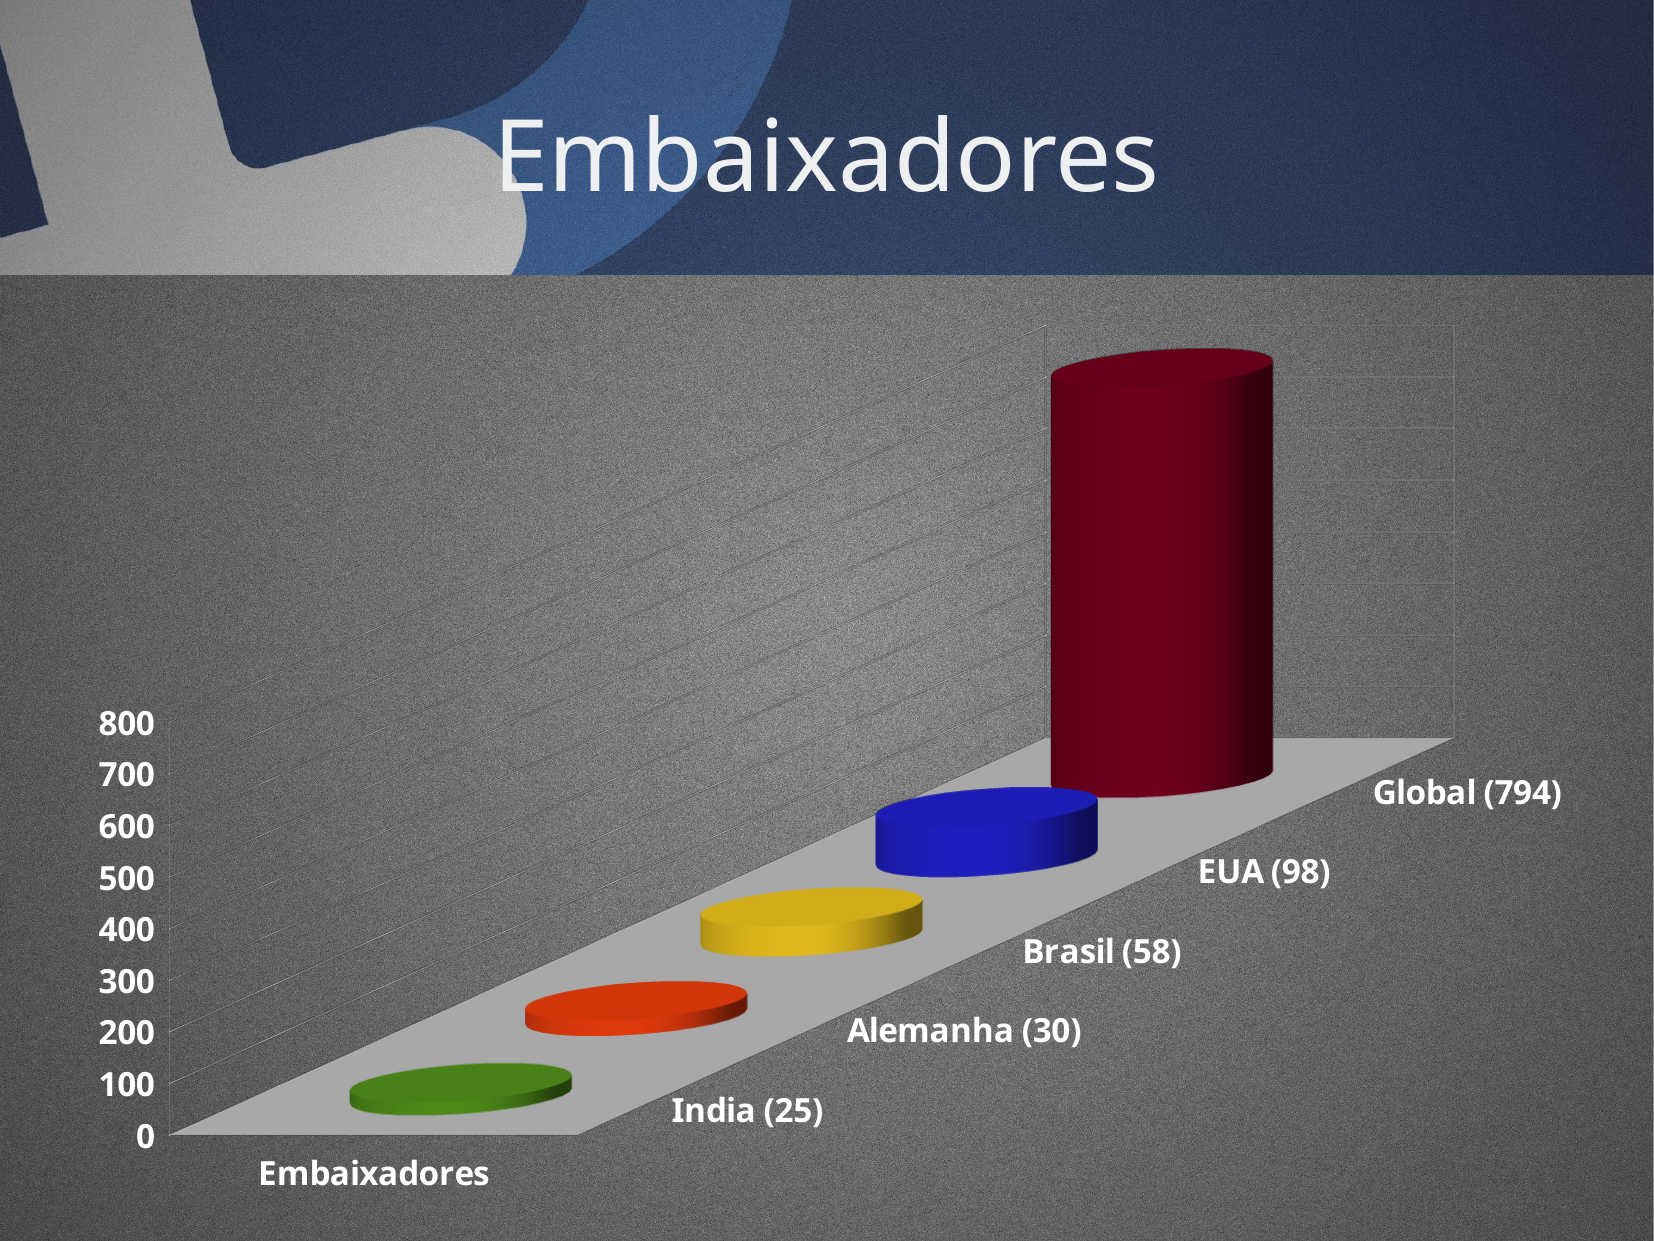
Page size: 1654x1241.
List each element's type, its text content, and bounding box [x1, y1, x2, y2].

title Embaixadores [82, 49, 1571, 257]
chart [12, 307, 1649, 1213]
picture [0, 0, 1654, 1241]
